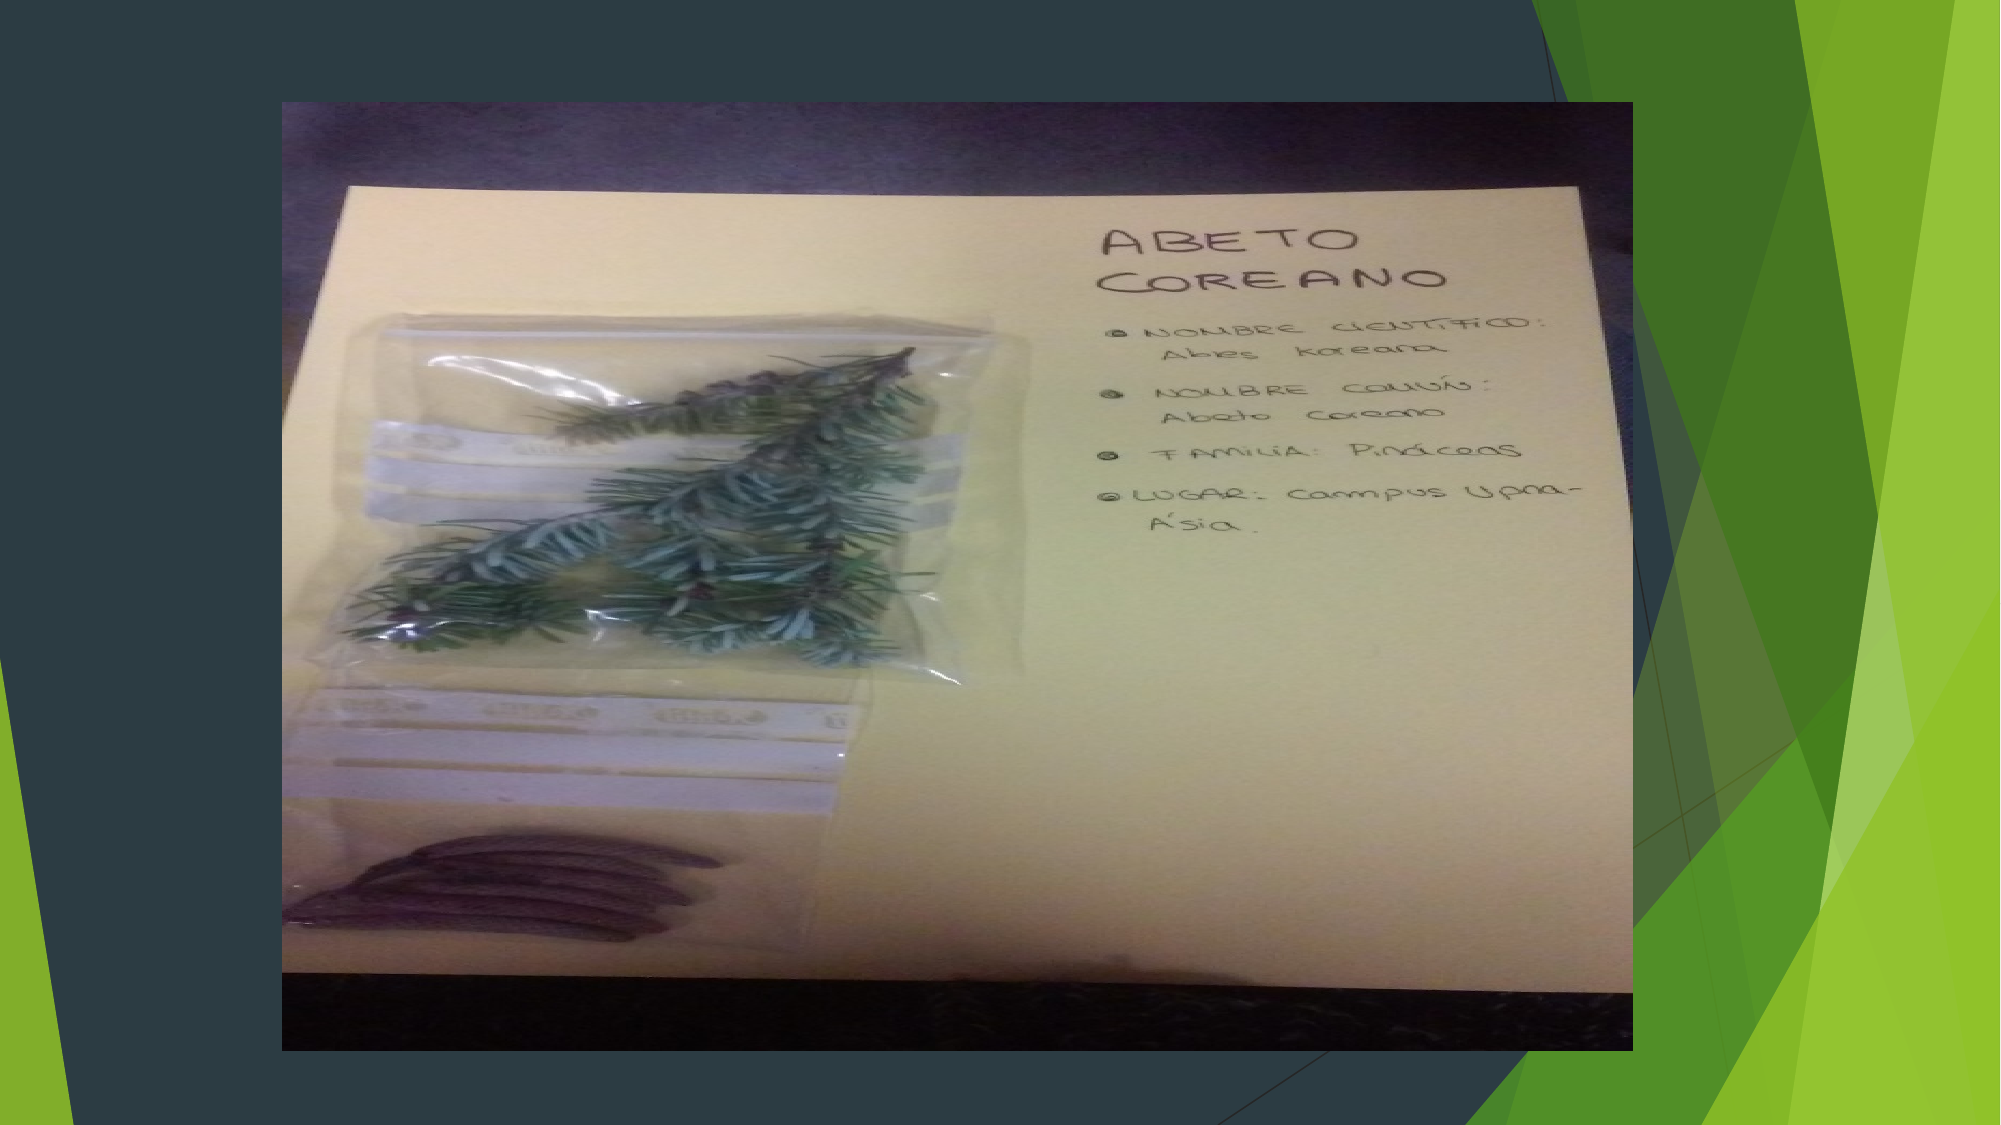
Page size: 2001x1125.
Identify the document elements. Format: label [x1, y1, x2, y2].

picture [282, 102, 1633, 1051]
